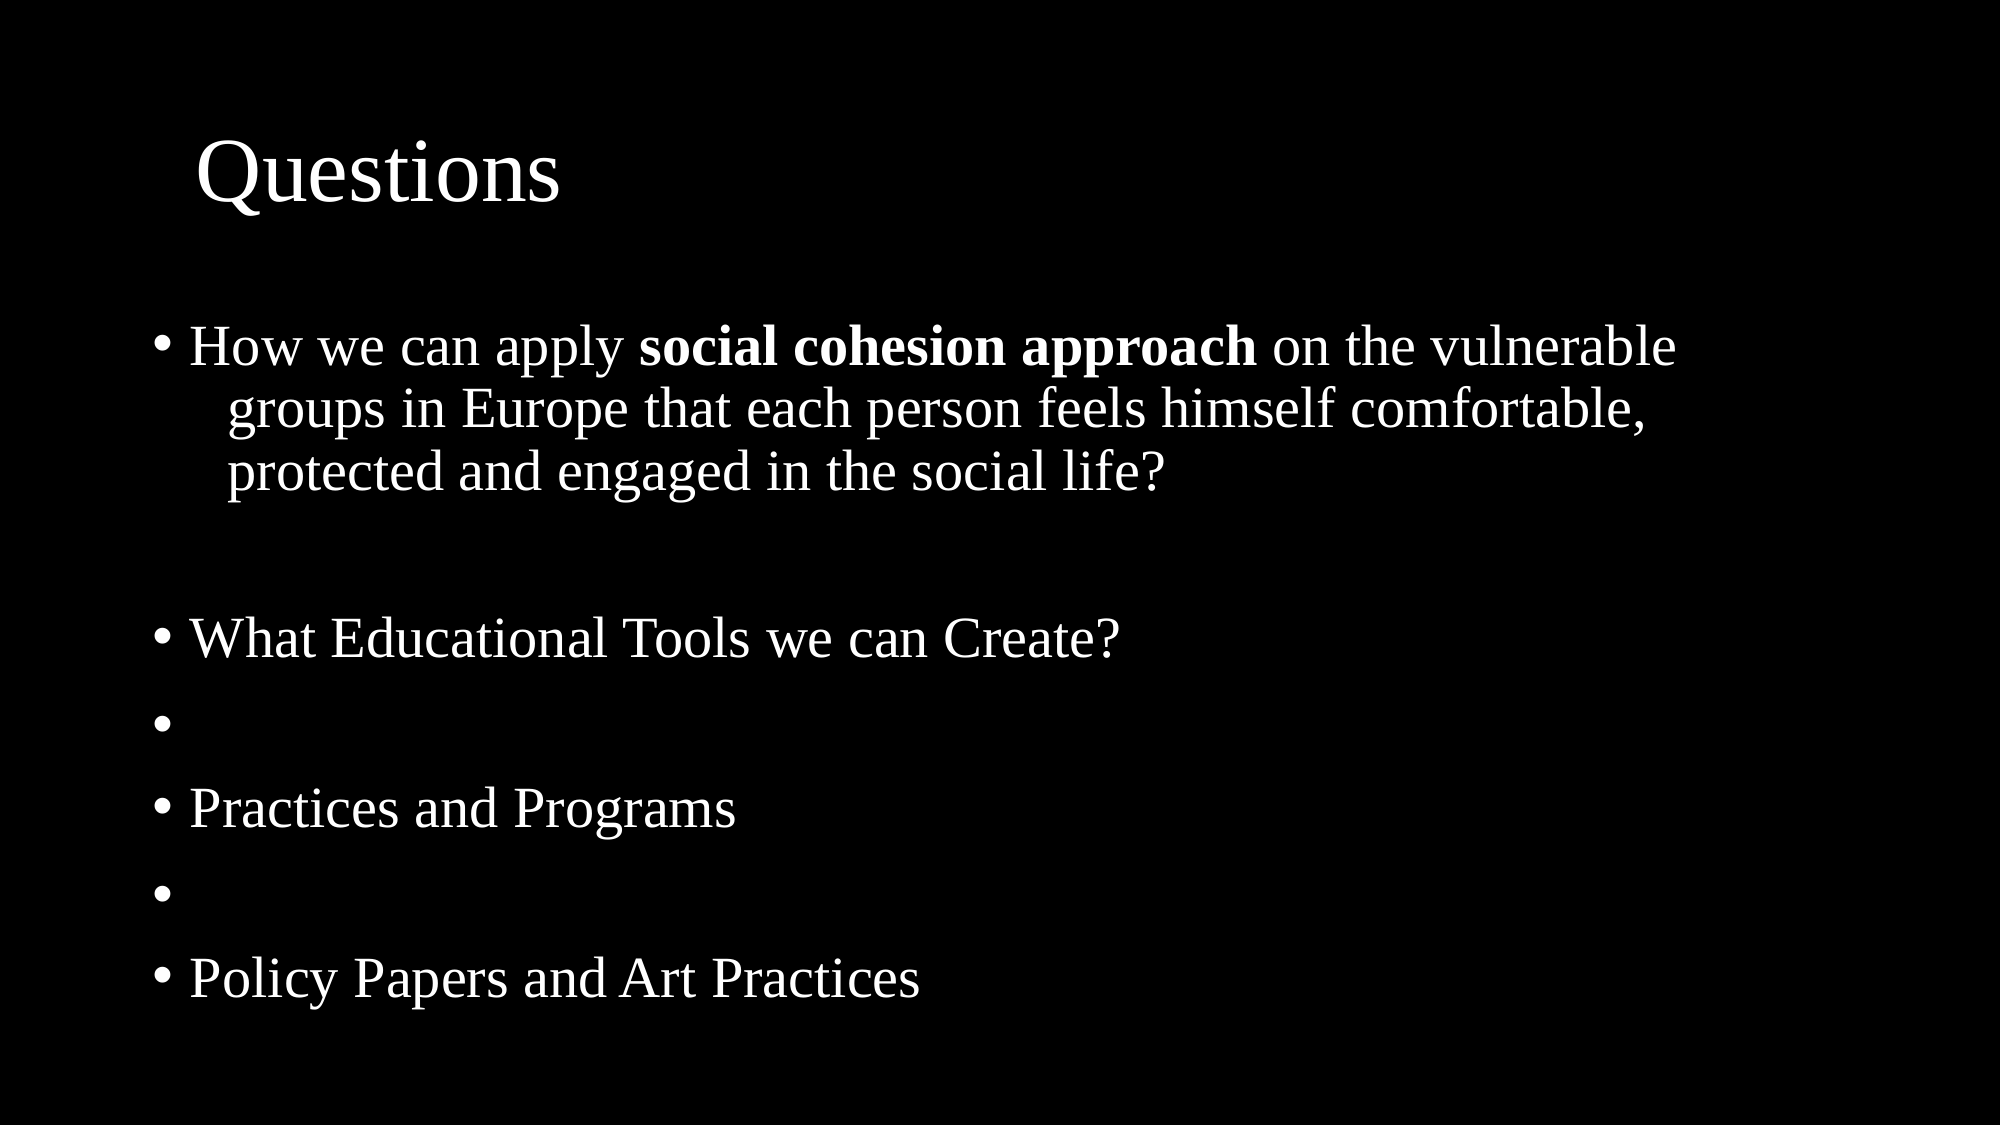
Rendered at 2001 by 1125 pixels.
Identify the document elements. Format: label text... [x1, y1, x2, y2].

list How we can apply social cohesion approach on the vulnerable groups in Europe that each person feels himself comfortable, protected and engaged in the social life? What Educational Tools we can Create? Practices and Programs Policy Papers and Art Practices [137, 307, 1863, 1022]
title Questions [180, 63, 1906, 281]
